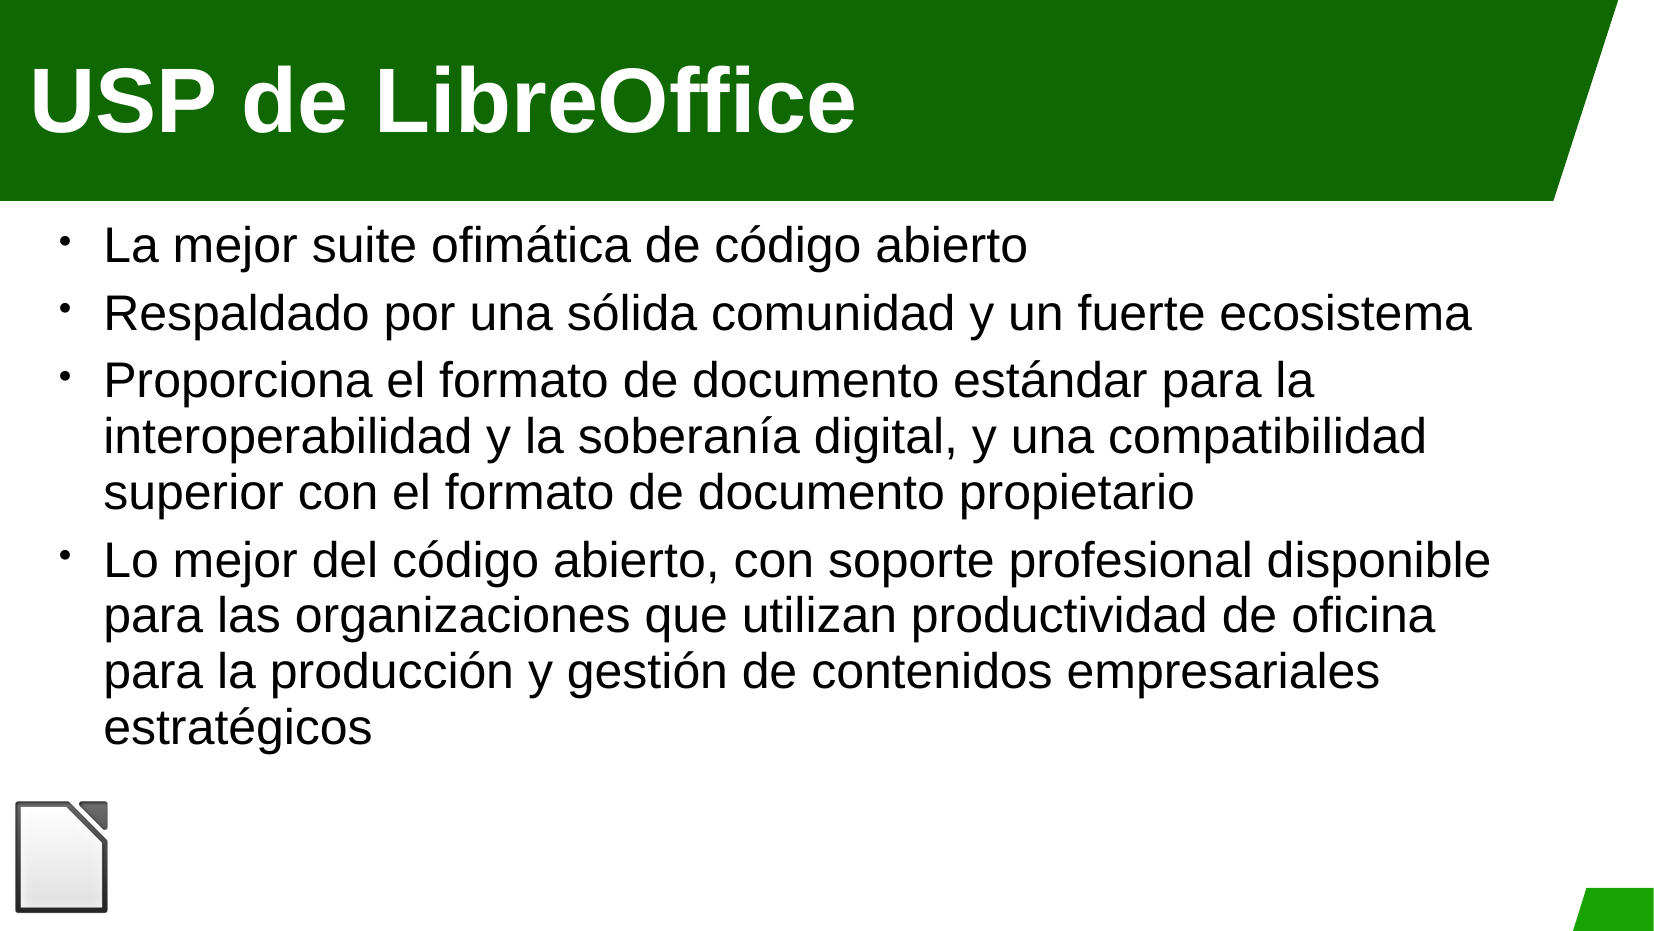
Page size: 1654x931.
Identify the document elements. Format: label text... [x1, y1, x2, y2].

picture [12, 798, 111, 917]
title USP de LibreOffice [29, 13, 1565, 189]
list La mejor suite ofimática de código abierto Respaldado por una sólida comunidad y un fuerte ecosistema Proporciona el formato de documento estándar para la interoperabilidad y la soberanía digital, y una compatibilidad superior con el formato de documento propietario Lo mejor del código abierto, con soporte profesional disponible para las organizaciones que utilizan productividad de oficina para la producción y gestión de contenidos empresariales estratégicos [59, 217, 1548, 886]
